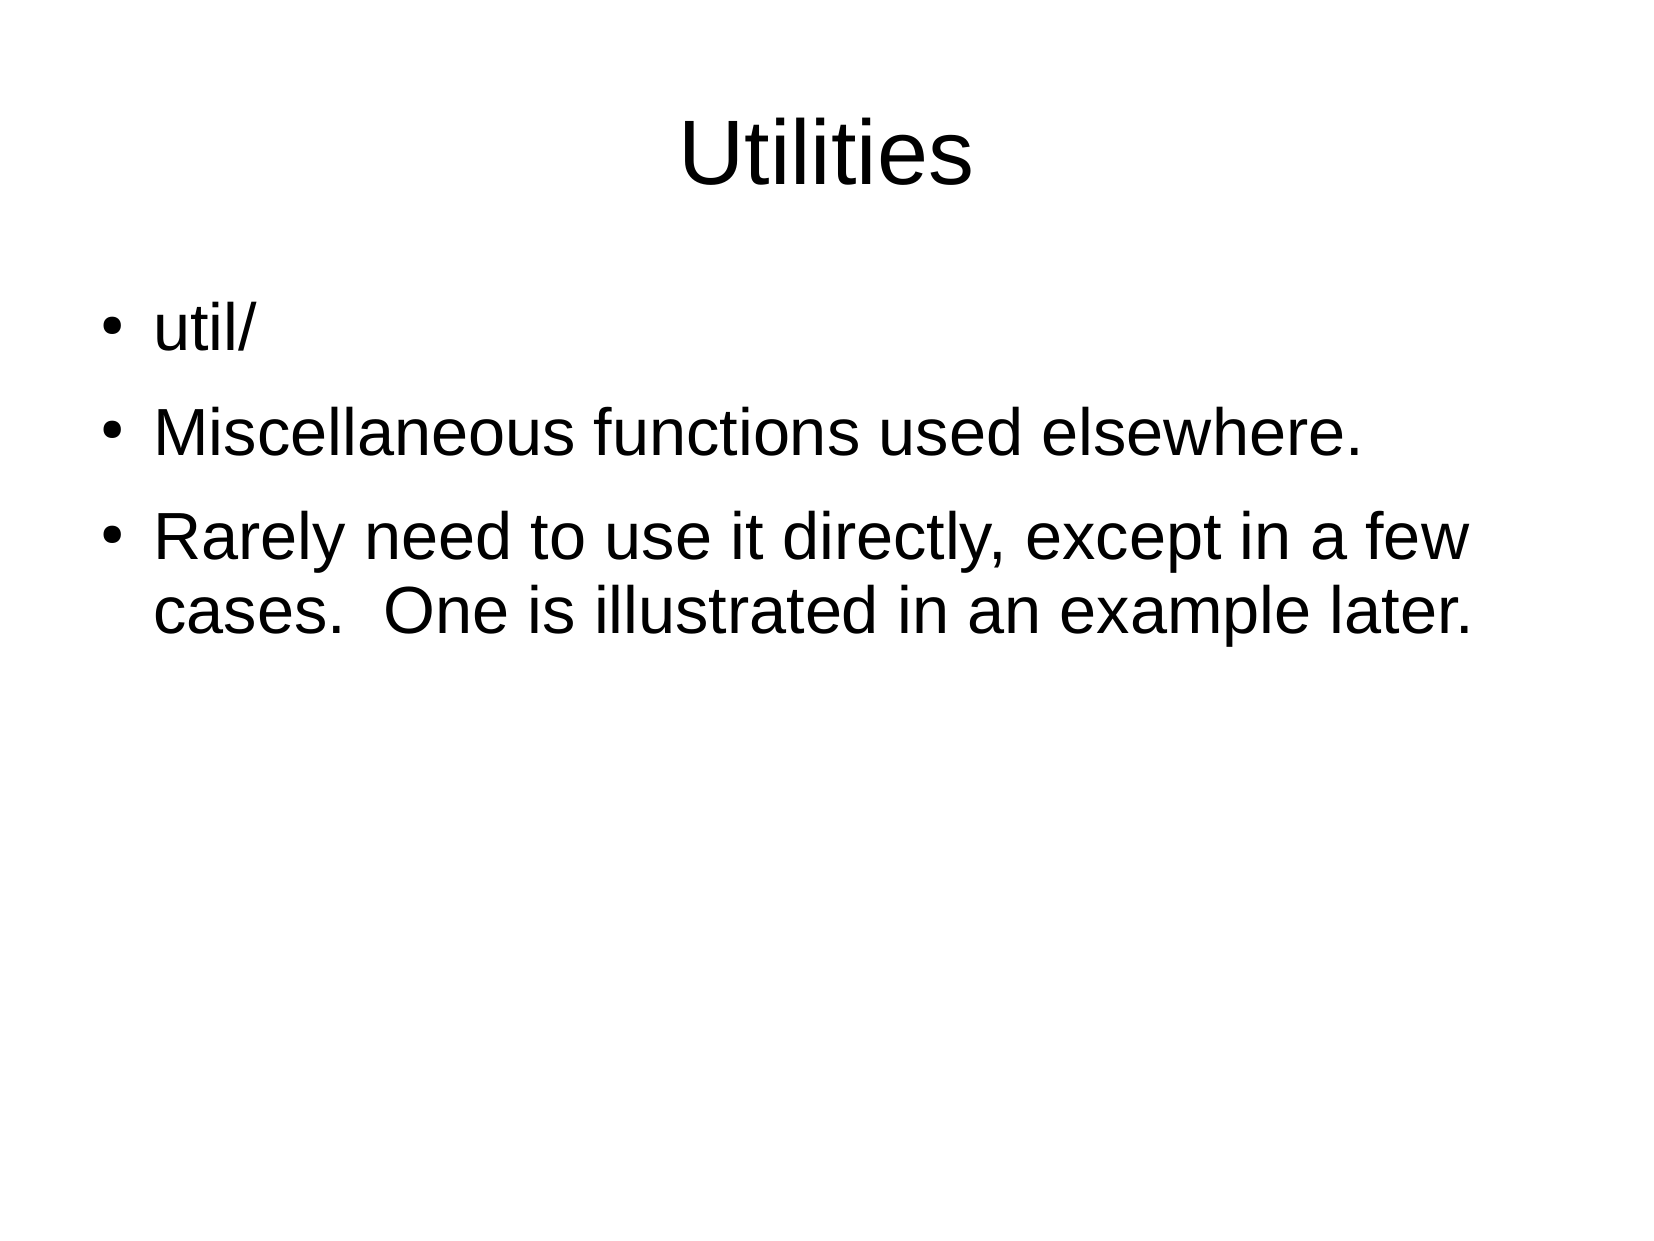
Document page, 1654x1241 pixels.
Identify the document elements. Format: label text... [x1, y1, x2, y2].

list util/ Miscellaneous functions used elsewhere. Rarely need to use it directly, except in a few cases. One is illustrated in an example later. [82, 290, 1571, 1010]
title Utilities [82, 49, 1571, 257]
